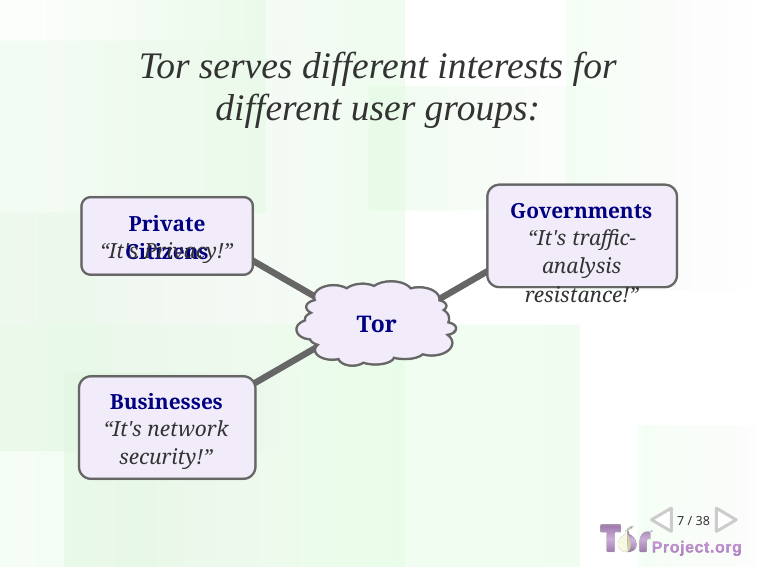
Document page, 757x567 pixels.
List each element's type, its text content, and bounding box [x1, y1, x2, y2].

text_box “It's Privacy!” [83, 228, 250, 269]
picture [0, 0, 757, 567]
text_box Tor [297, 300, 457, 343]
text_box “It's network security!” [75, 406, 257, 472]
text_box Private Citizens [81, 201, 253, 242]
text_box “It's traffic-analysis resistance!” [483, 215, 680, 281]
text_box Businesses [78, 380, 254, 420]
text_box Tor serves different interests for different user groups: [69, 37, 687, 136]
text_box Governments [487, 189, 676, 215]
